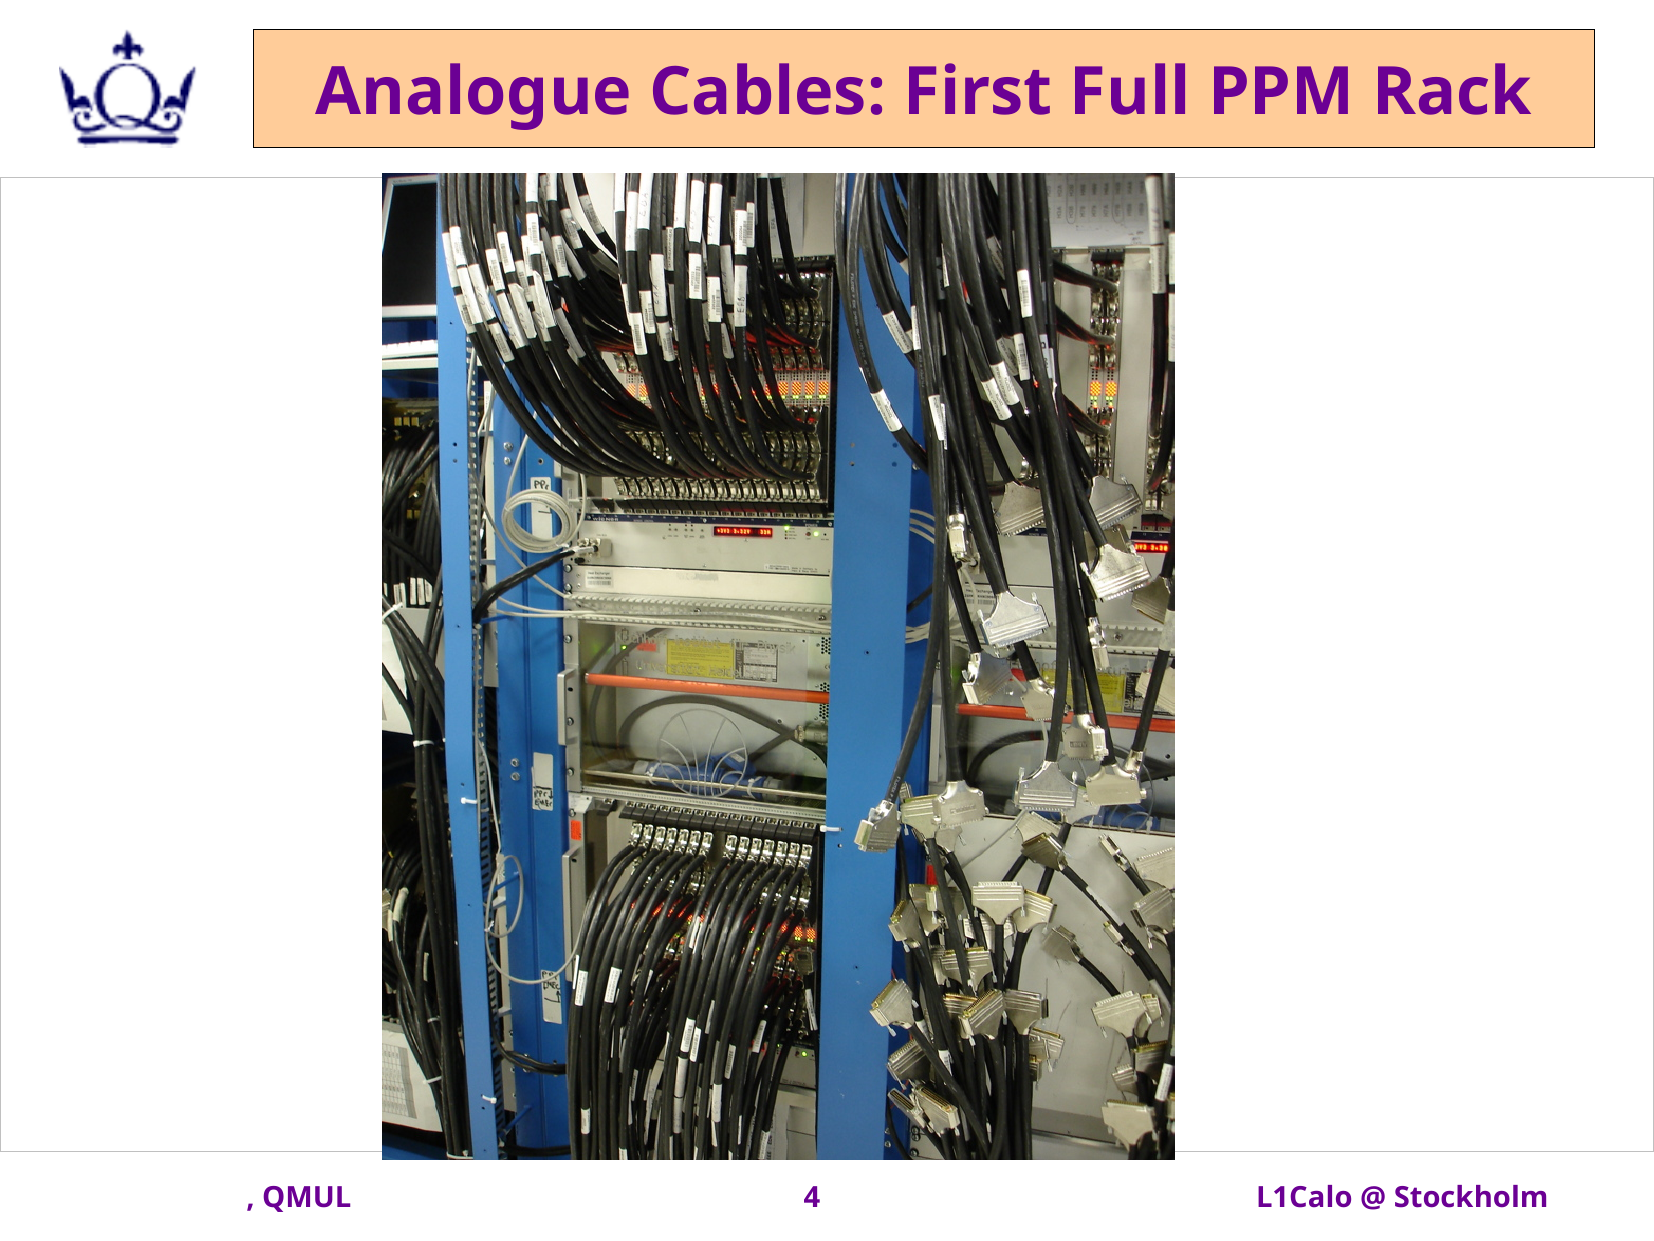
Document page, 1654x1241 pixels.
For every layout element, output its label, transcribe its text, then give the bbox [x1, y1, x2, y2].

picture [382, 173, 1175, 1160]
title Analogue Cables: First Full PPM Rack [253, 29, 1595, 148]
picture [59, 29, 200, 148]
